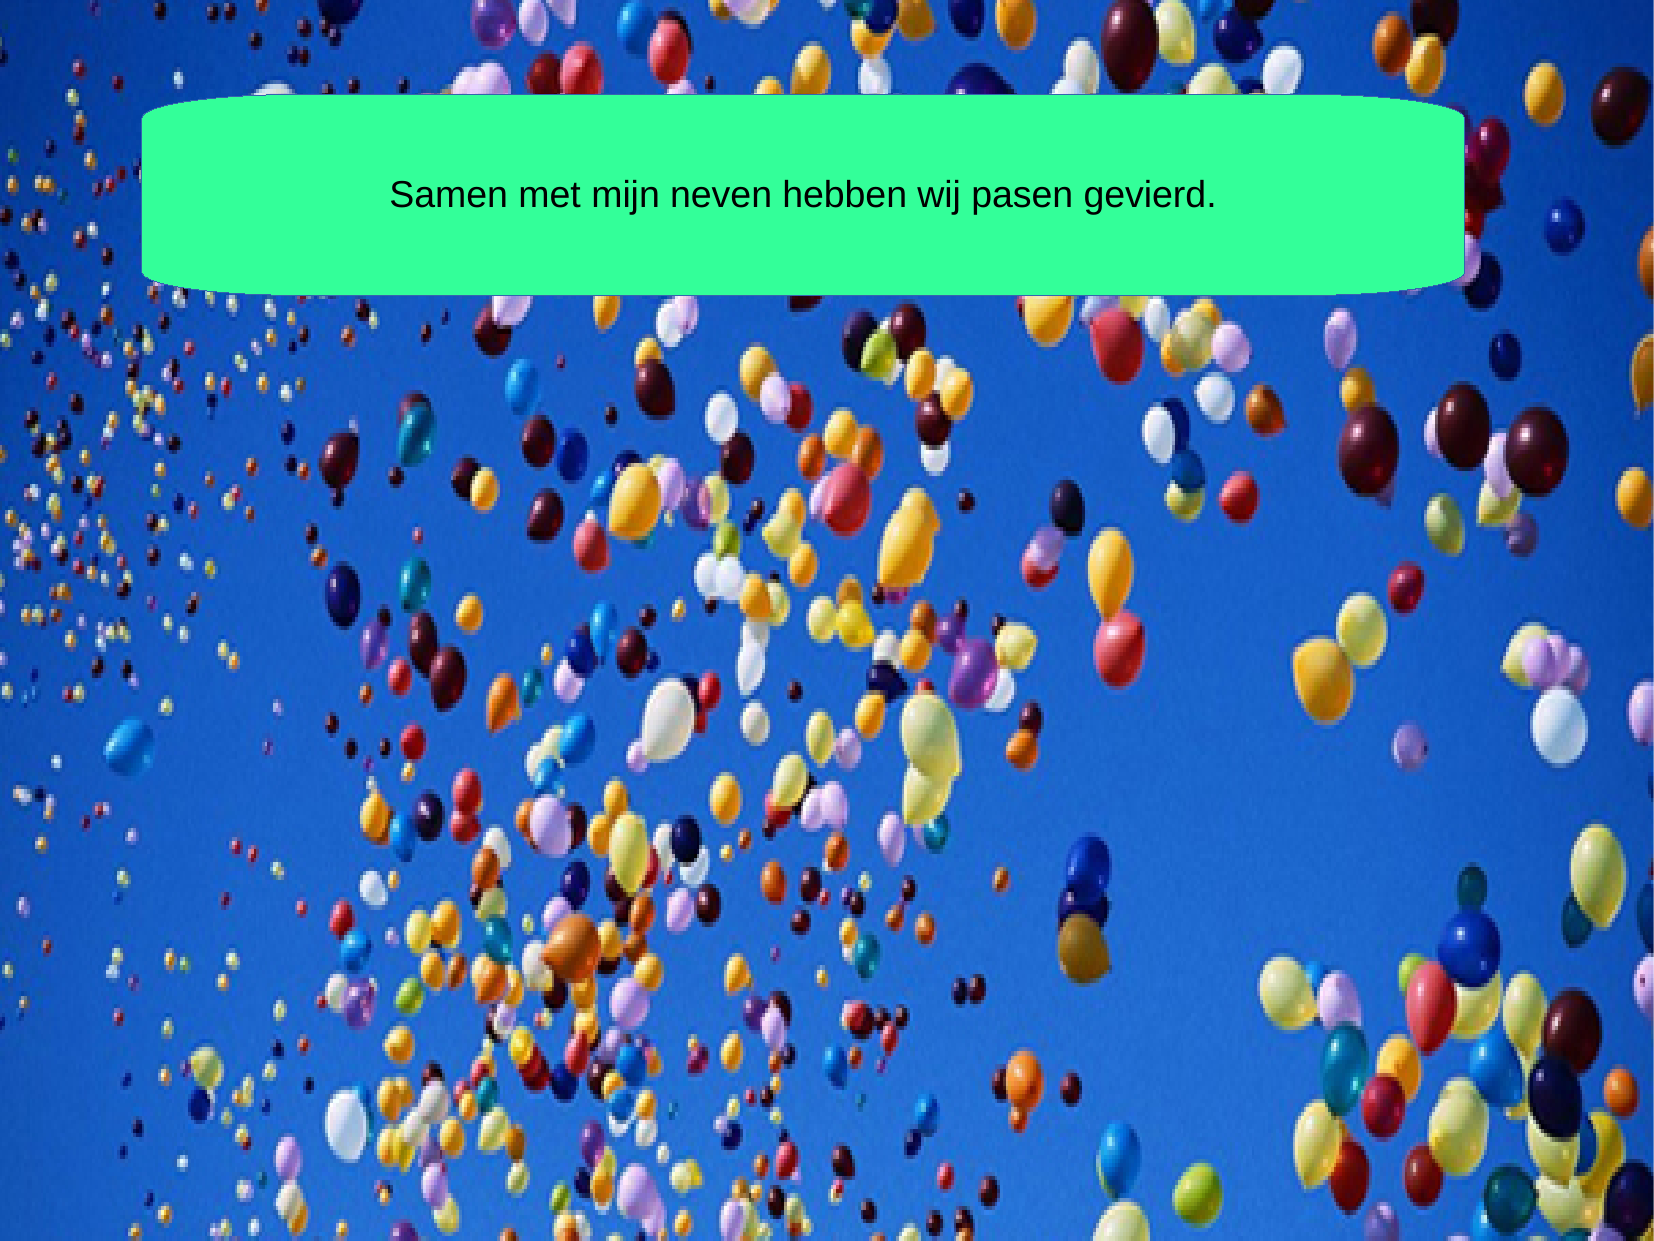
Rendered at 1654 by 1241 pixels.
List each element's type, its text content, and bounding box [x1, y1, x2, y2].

text_box Samen met mijn neven hebben wij pasen gevierd. [141, 94, 1465, 296]
picture [0, 0, 1654, 1241]
